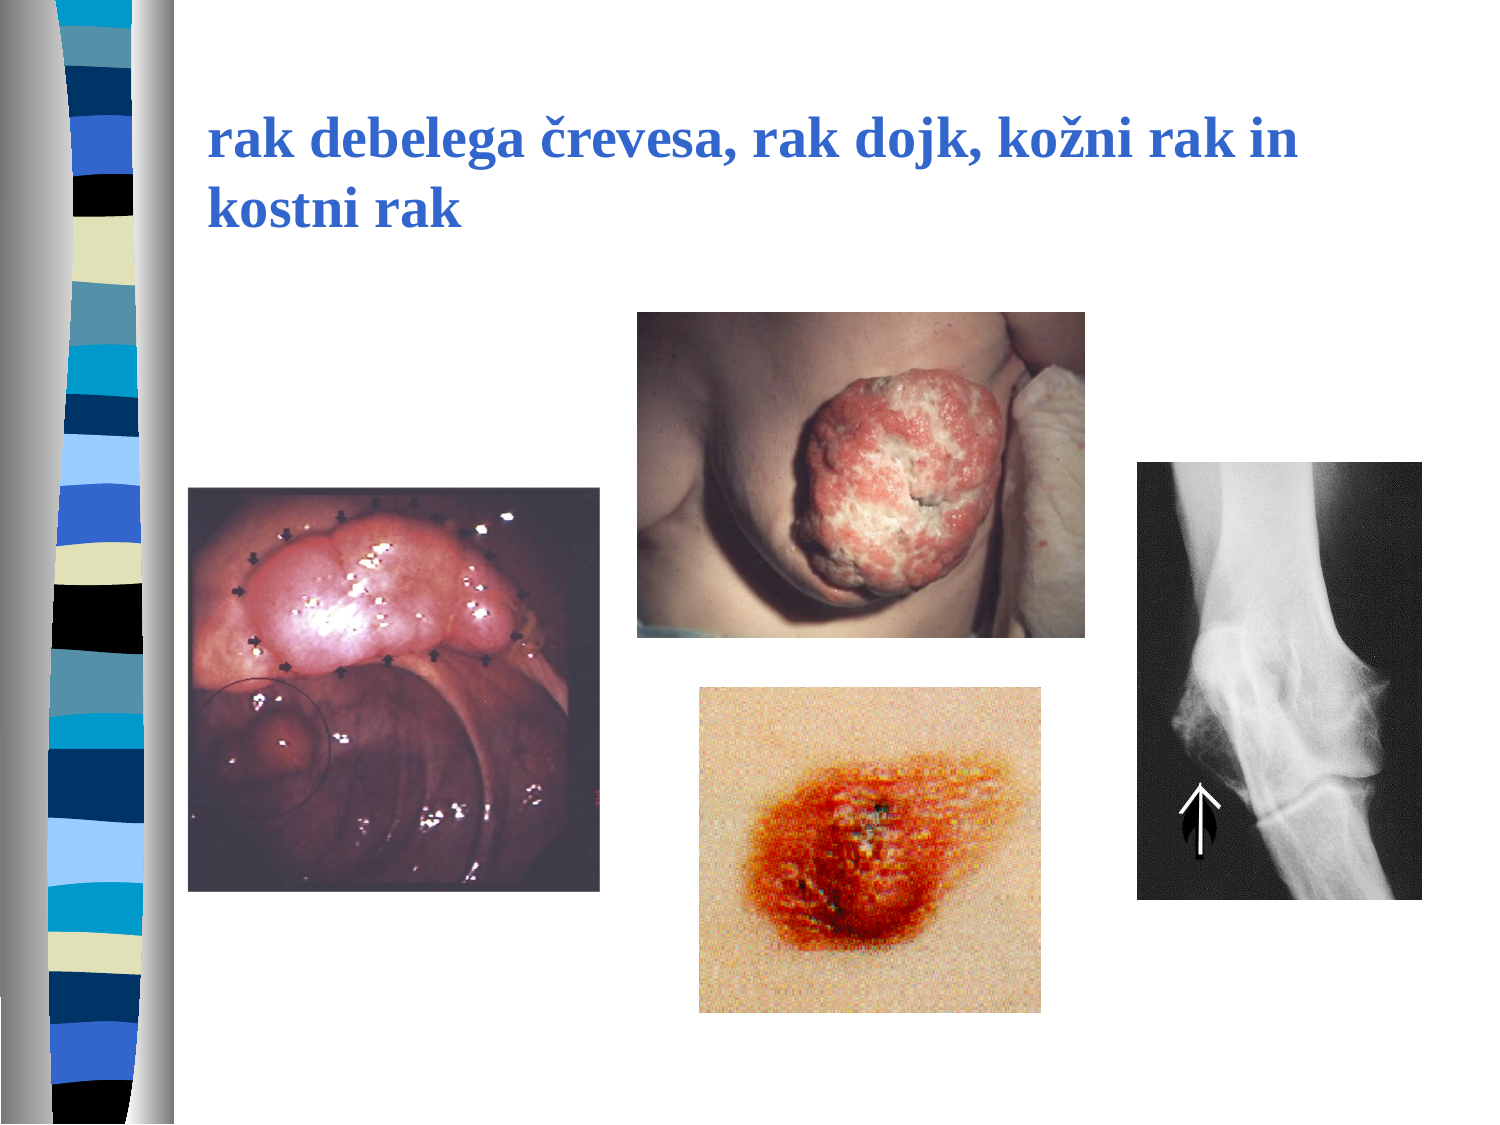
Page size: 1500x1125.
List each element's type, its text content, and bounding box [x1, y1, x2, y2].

picture [637, 312, 1085, 638]
picture [699, 687, 1041, 1013]
title rak debelega črevesa, rak dojk, kožni rak in kostni rak [192, 75, 1468, 263]
picture [1137, 462, 1422, 900]
picture [187, 487, 600, 892]
